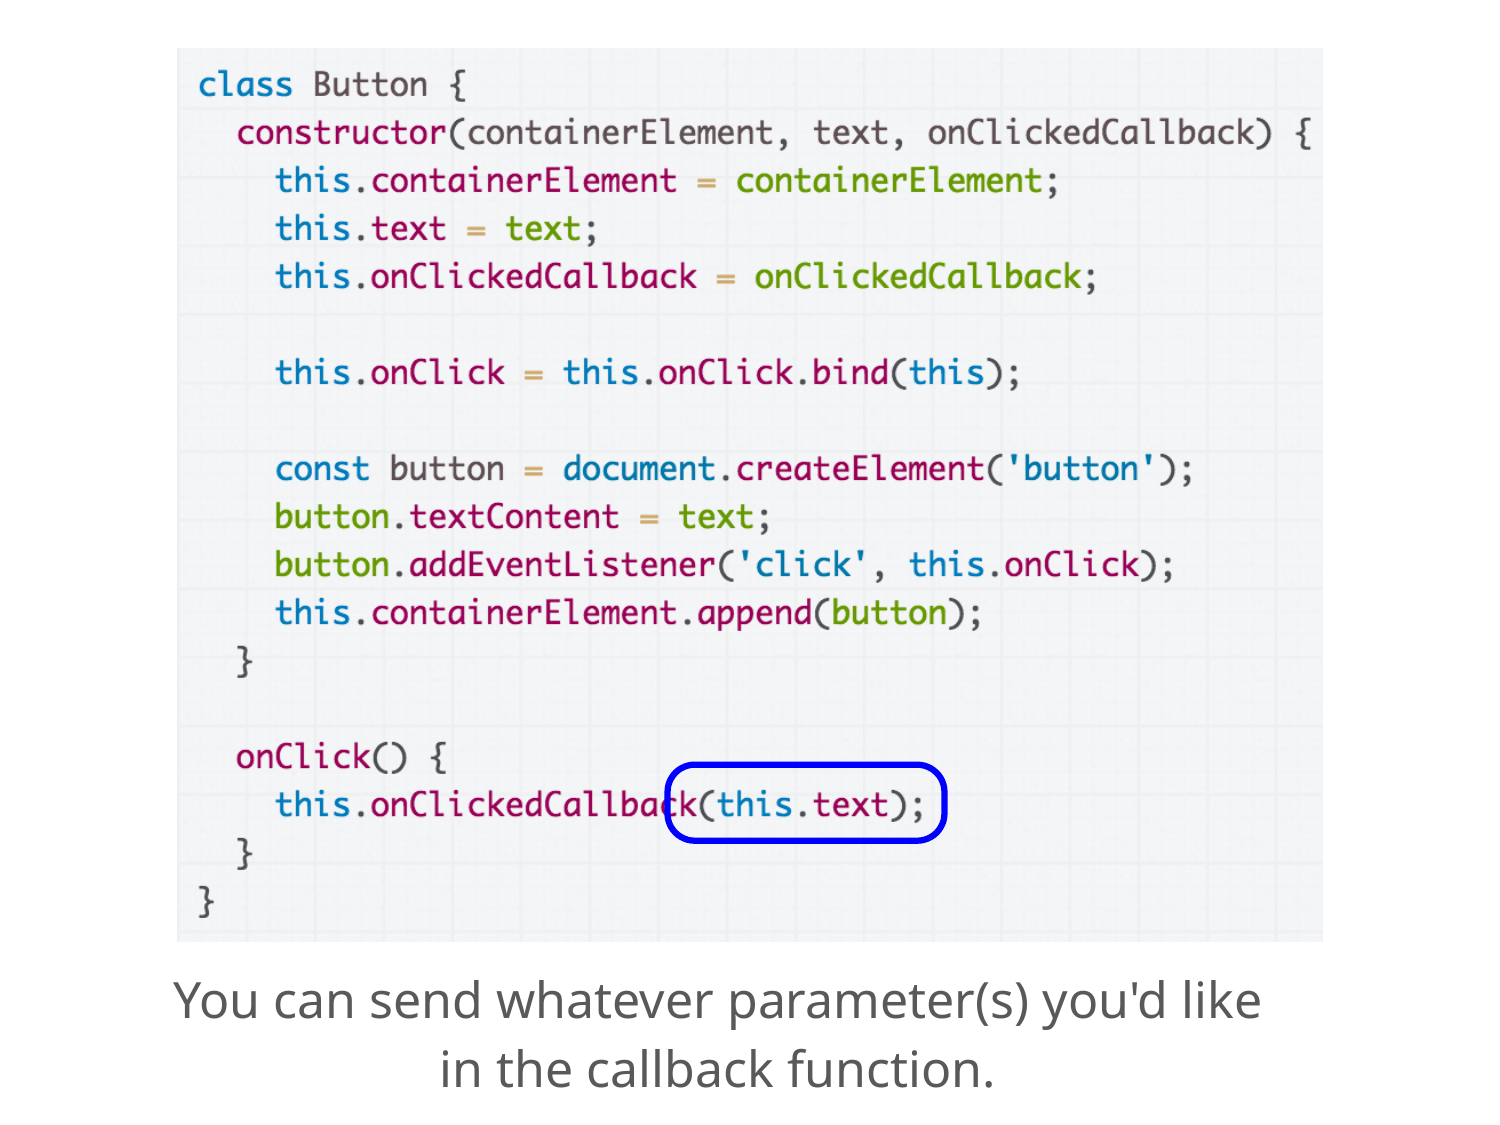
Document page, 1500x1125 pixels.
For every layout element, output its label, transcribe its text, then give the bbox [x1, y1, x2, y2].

list You can send whatever parameter(s) you'd like in the callback function. [17, 944, 1419, 1063]
picture [177, 48, 1323, 942]
